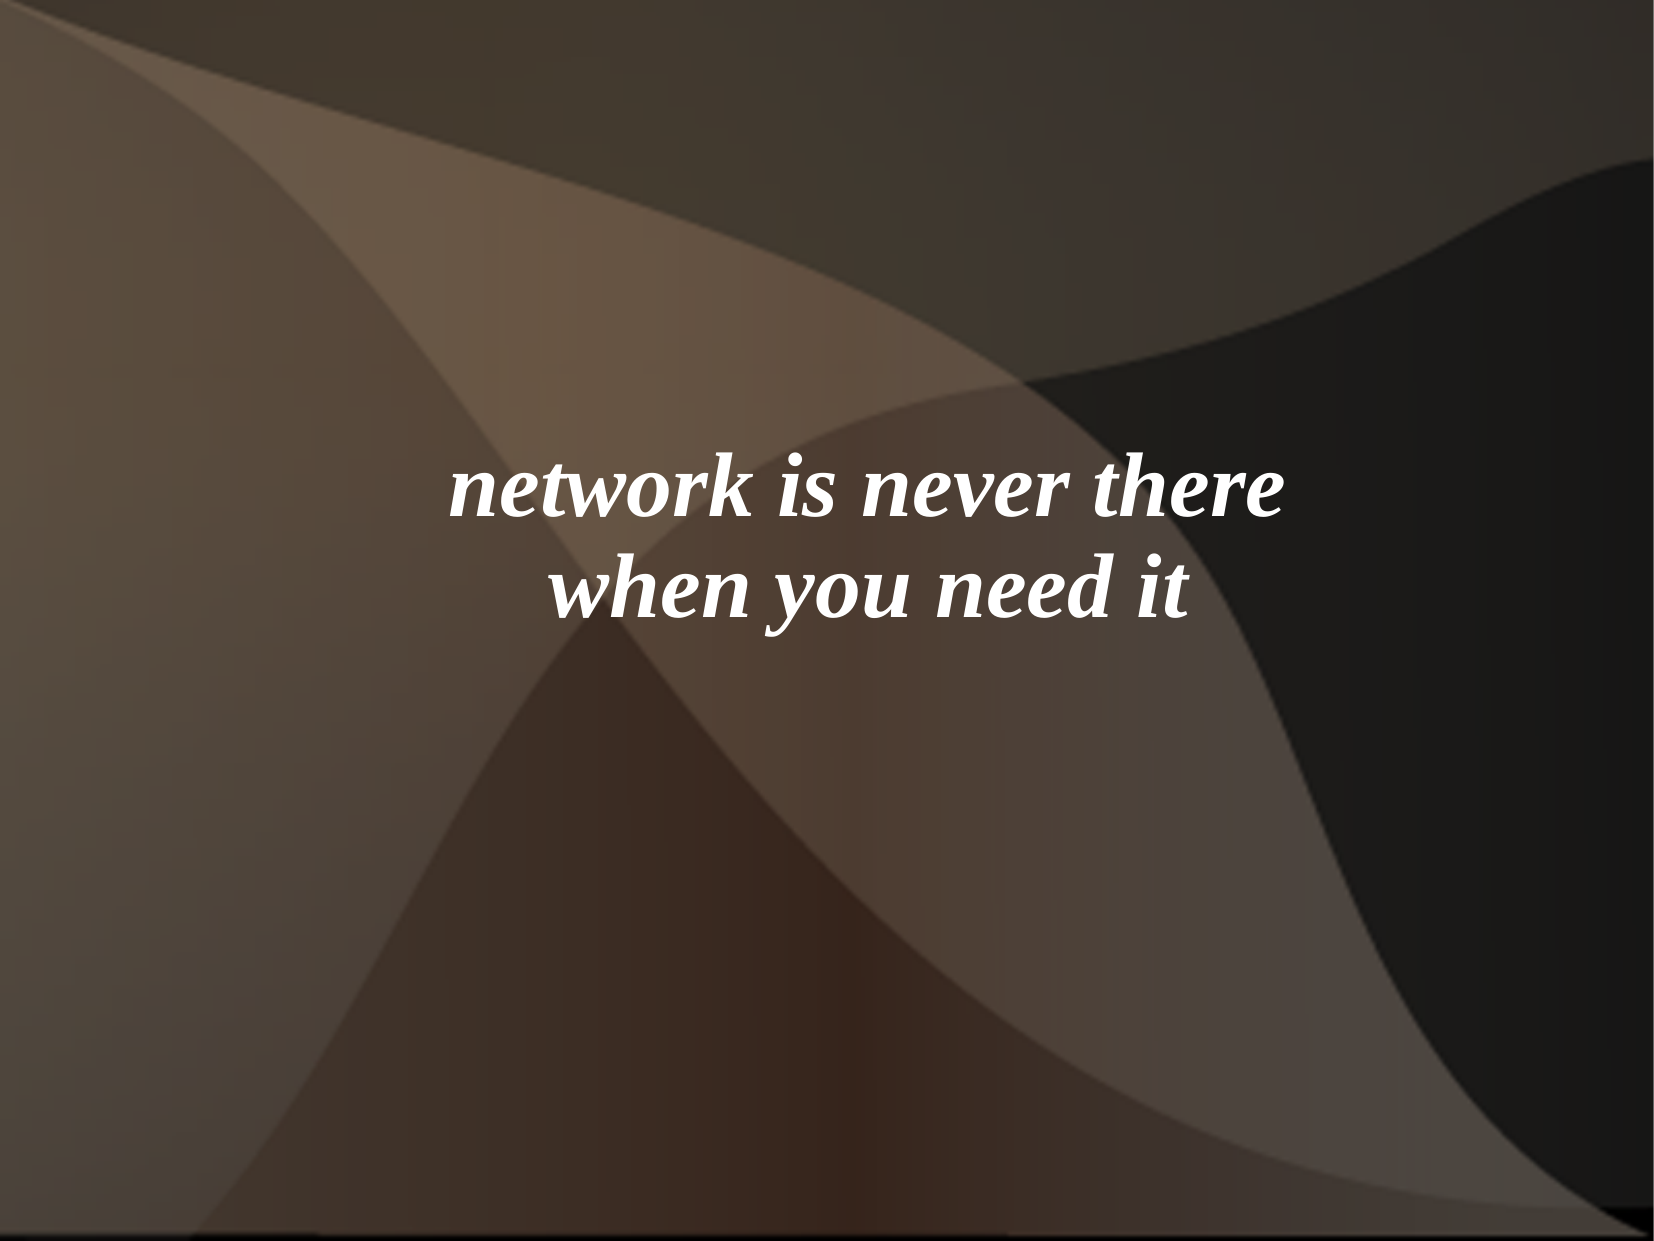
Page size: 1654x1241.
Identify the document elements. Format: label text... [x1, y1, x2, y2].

title network is never there when you need it [124, 434, 1613, 638]
picture [0, 0, 1654, 1241]
